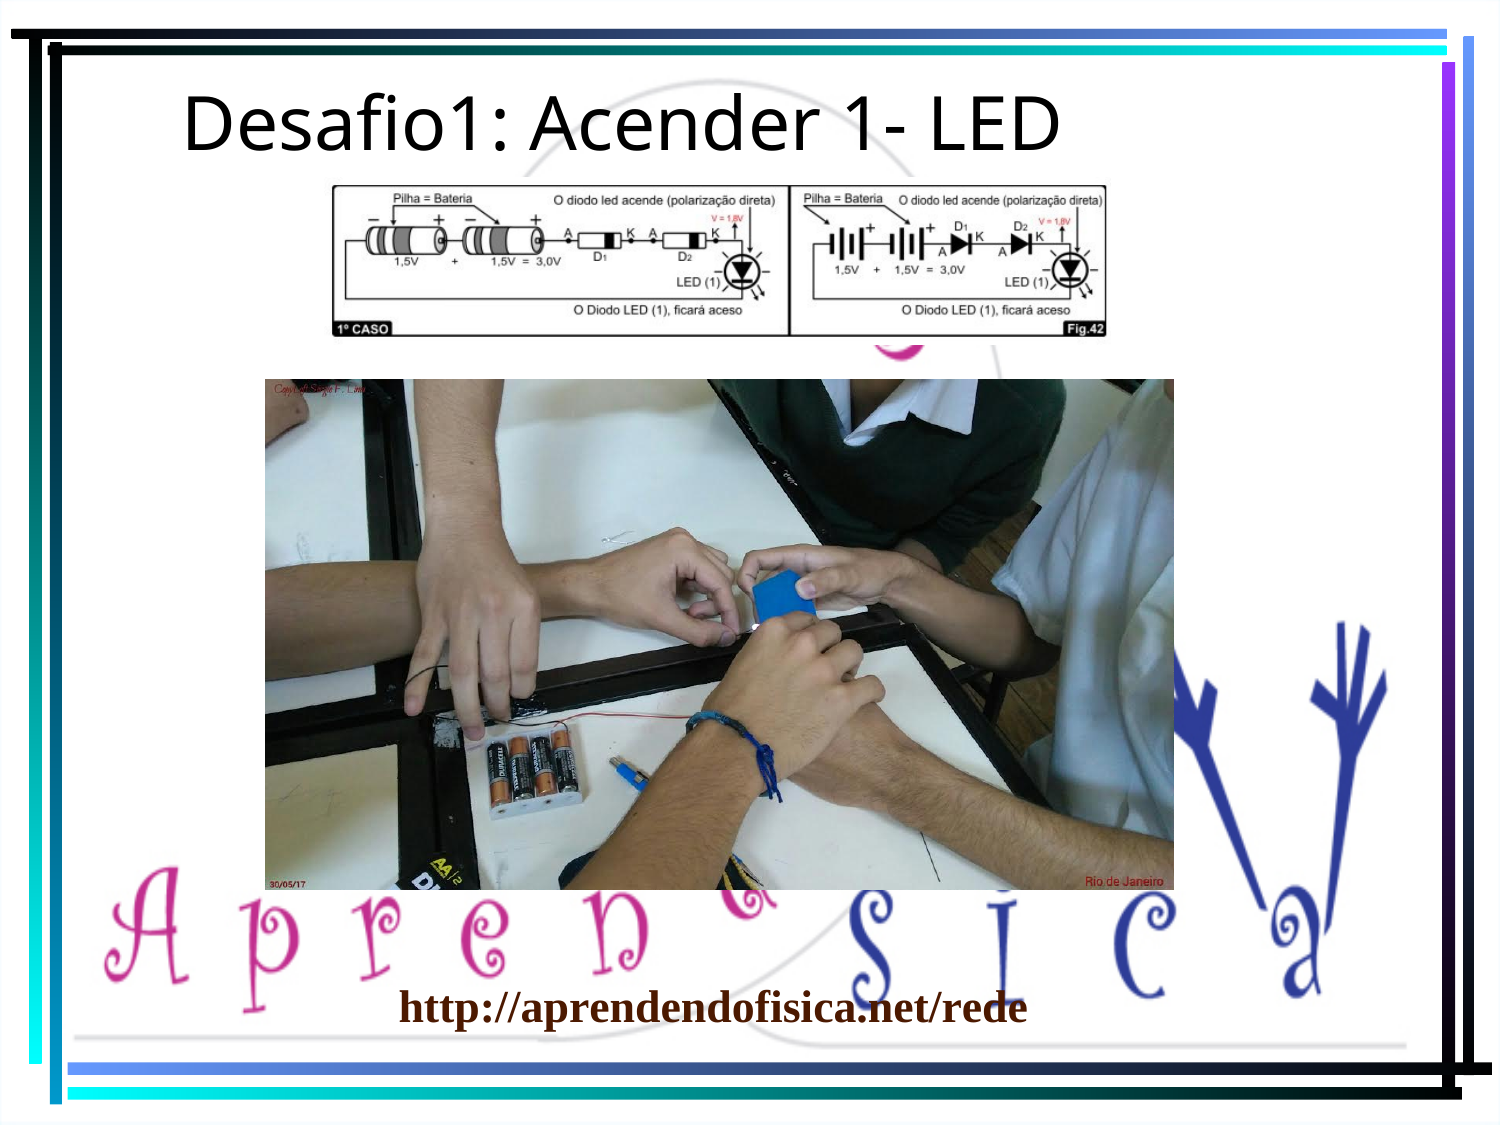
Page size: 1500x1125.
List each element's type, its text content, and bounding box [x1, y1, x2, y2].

title Desafio1: Acender 1- LED [88, 62, 1375, 207]
text_box http://aprendendofisica.net/rede [383, 974, 1044, 1041]
picture [0, 0, 1500, 1125]
